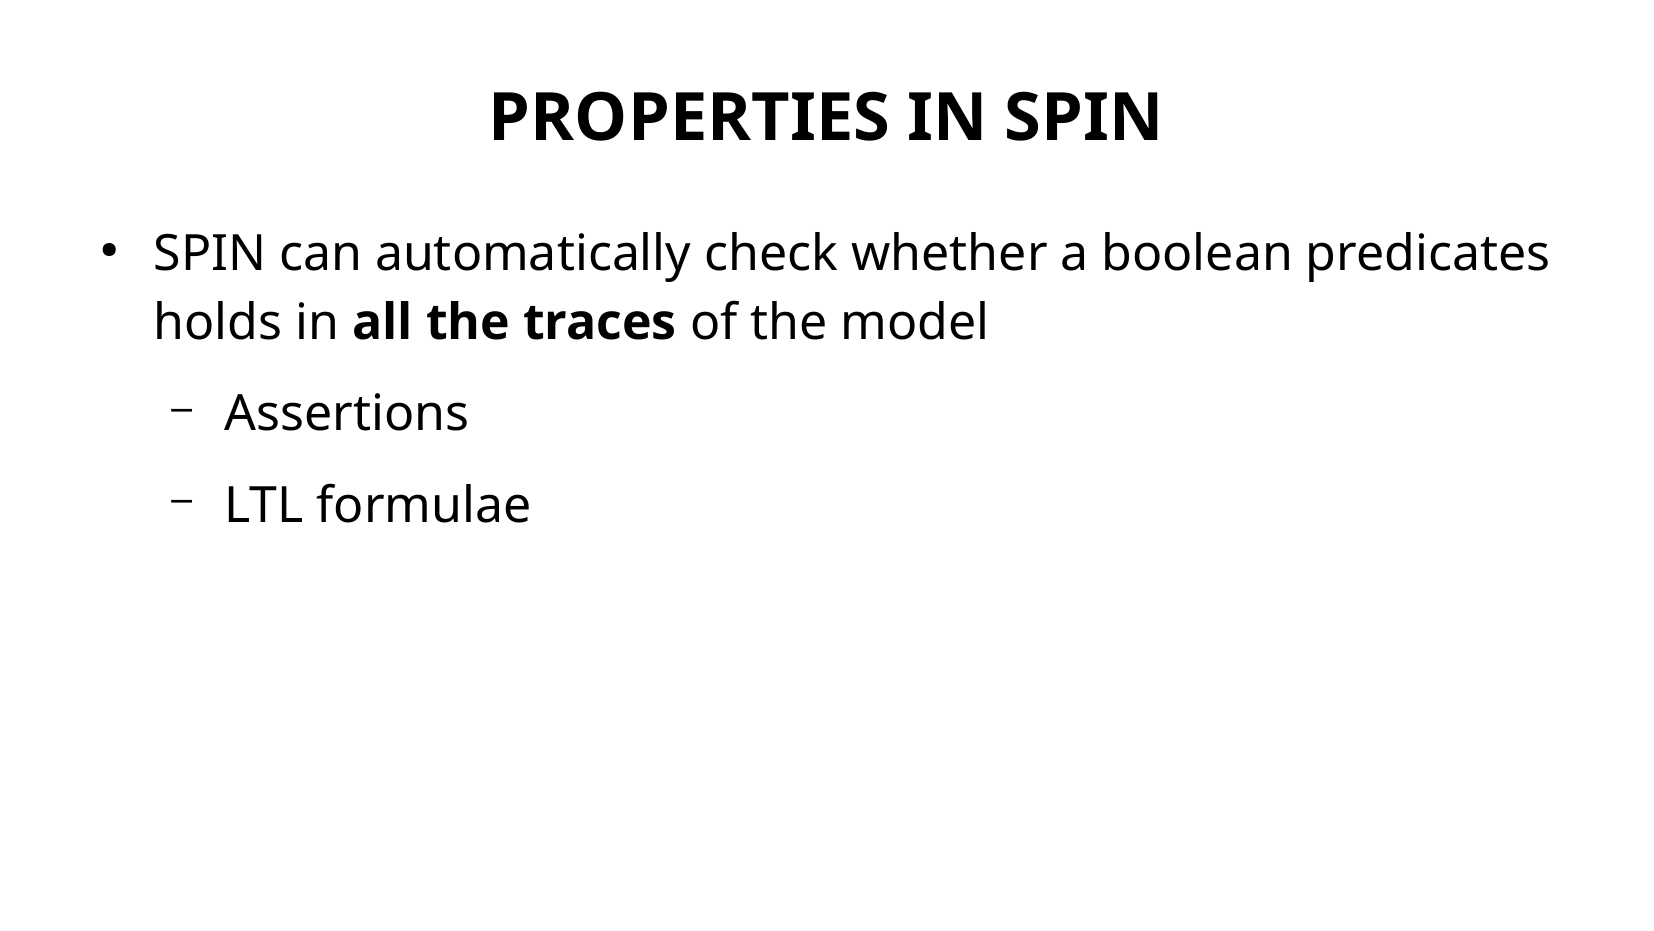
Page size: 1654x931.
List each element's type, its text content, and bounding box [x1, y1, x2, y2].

list SPIN can automatically check whether a boolean predicates holds in all the traces of the model Assertions LTL formulae [82, 217, 1571, 757]
title PROPERTIES IN SPIN [82, 36, 1571, 193]
